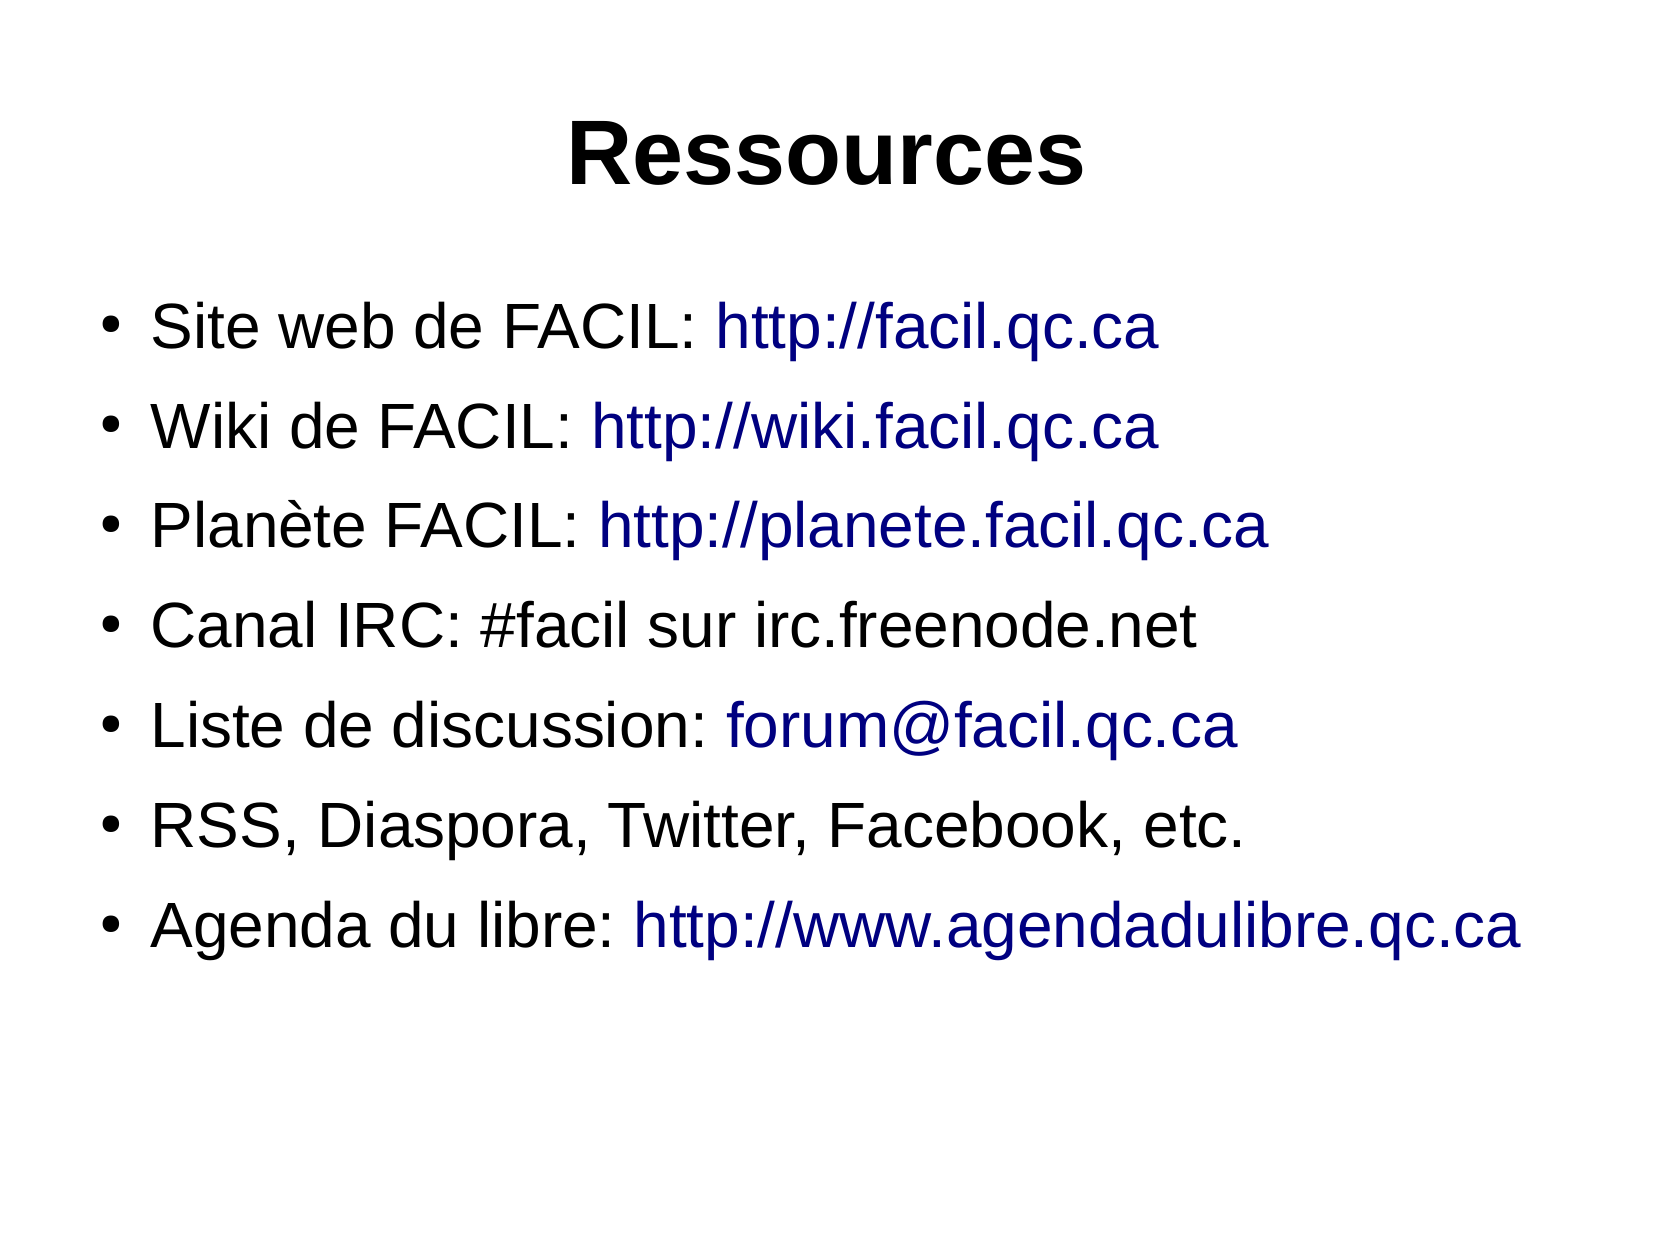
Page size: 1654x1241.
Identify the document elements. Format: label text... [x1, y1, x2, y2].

list Site web de FACIL: http://facil.qc.ca Wiki de FACIL: http://wiki.facil.qc.ca Planète FACIL: http://planete.facil.qc.ca Canal IRC: #facil sur irc.freenode.net Liste de discussion: forum@facil.qc.ca RSS, Diaspora, Twitter, Facebook, etc. Agenda du libre: http://www.agendadulibre.qc.ca [82, 290, 1538, 1010]
title Ressources [82, 49, 1571, 257]
